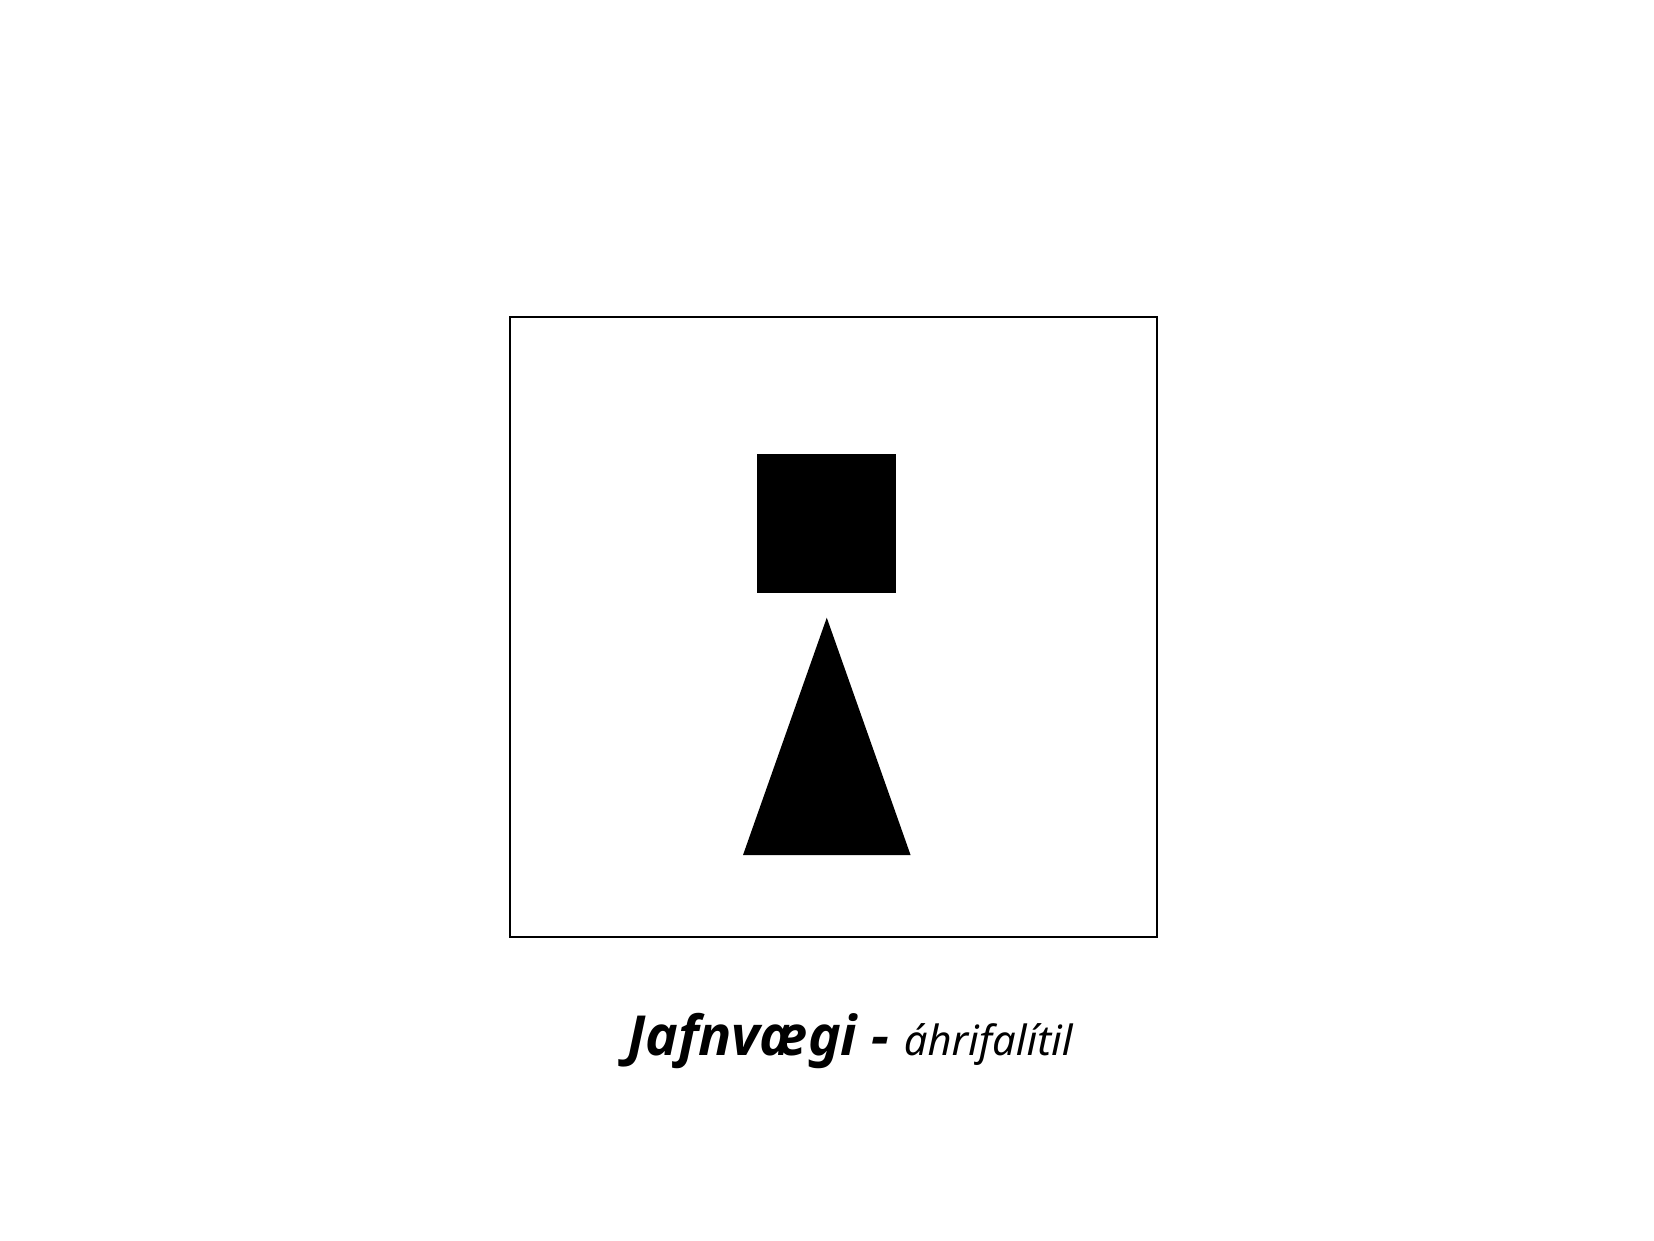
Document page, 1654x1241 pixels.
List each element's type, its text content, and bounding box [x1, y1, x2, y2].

text_box Jafnvægi - áhrifalítil [612, 992, 1088, 1074]
text_box [757, 454, 896, 593]
text_box [744, 620, 910, 855]
